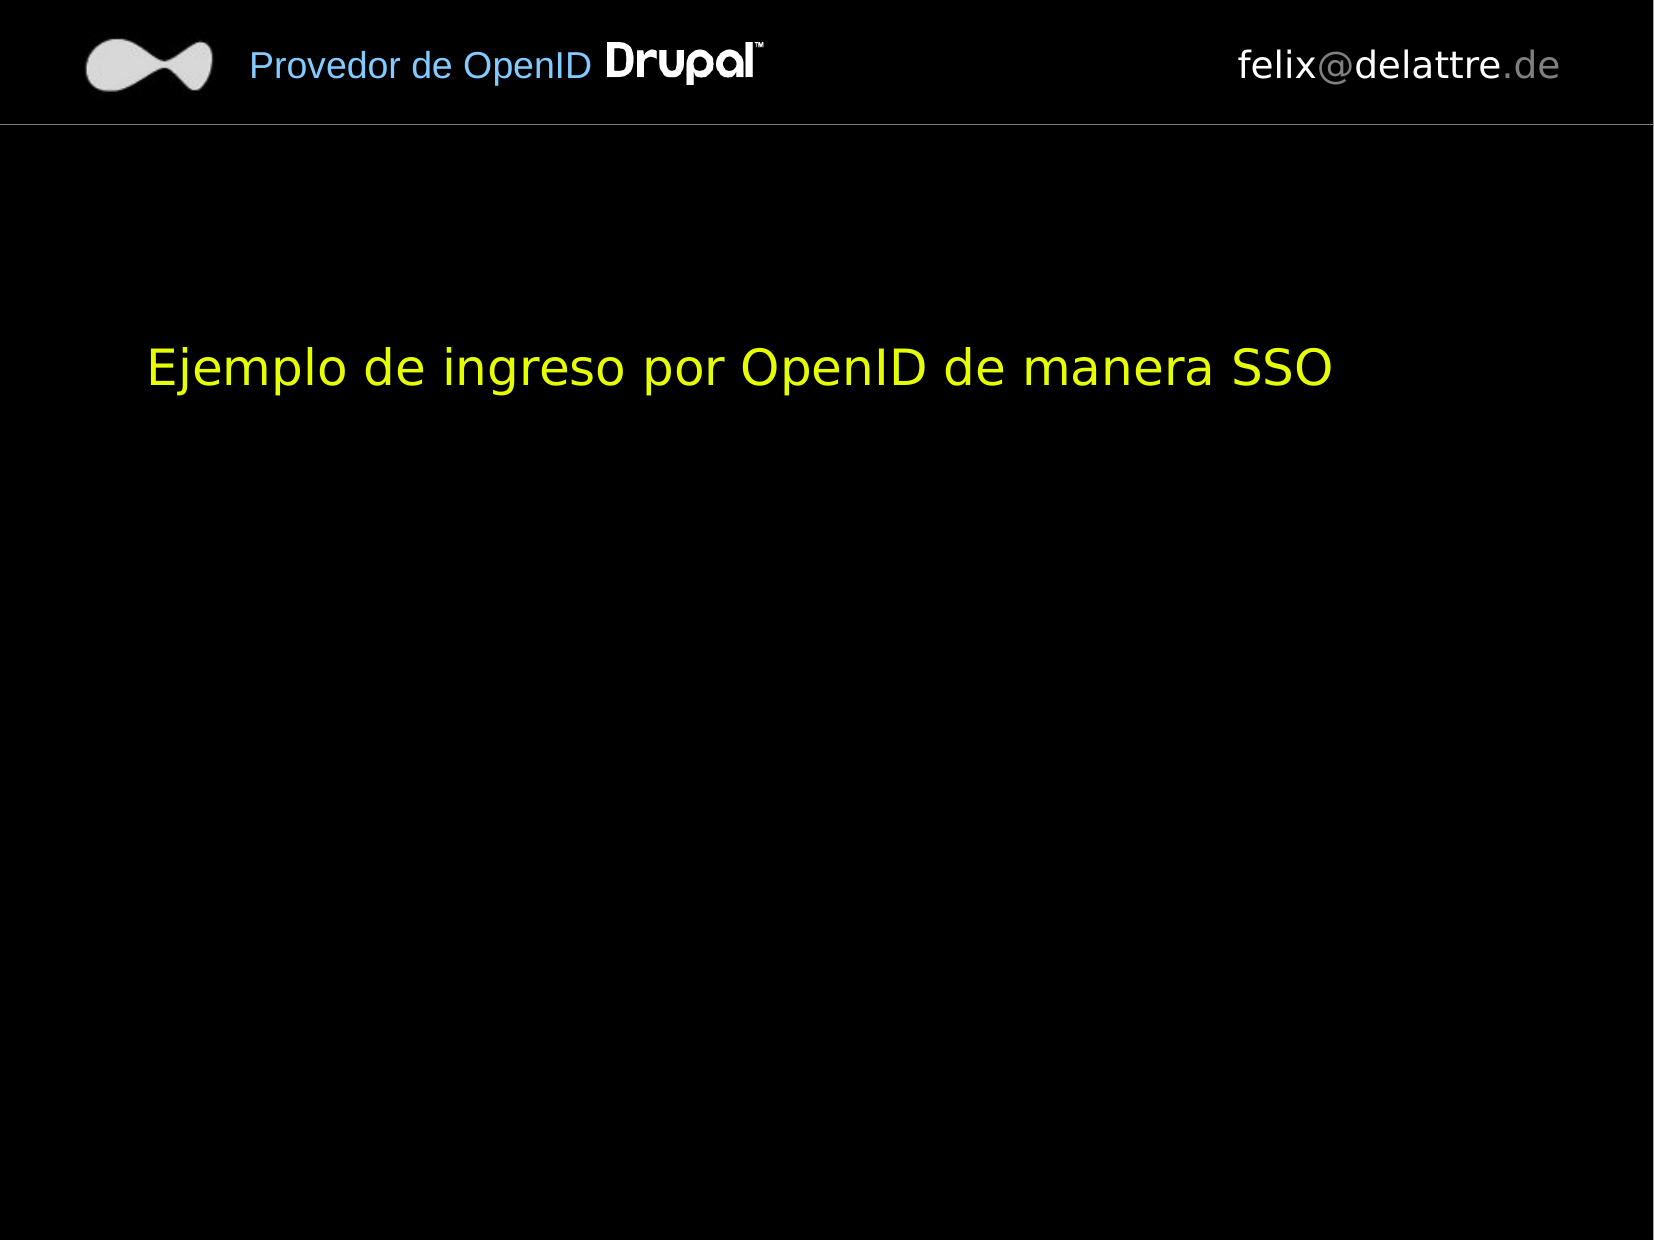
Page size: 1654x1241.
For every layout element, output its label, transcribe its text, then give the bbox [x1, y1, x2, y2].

picture [62, 31, 229, 104]
text_box Ejemplo de ingreso por OpenID de manera SSO [131, 331, 1577, 405]
